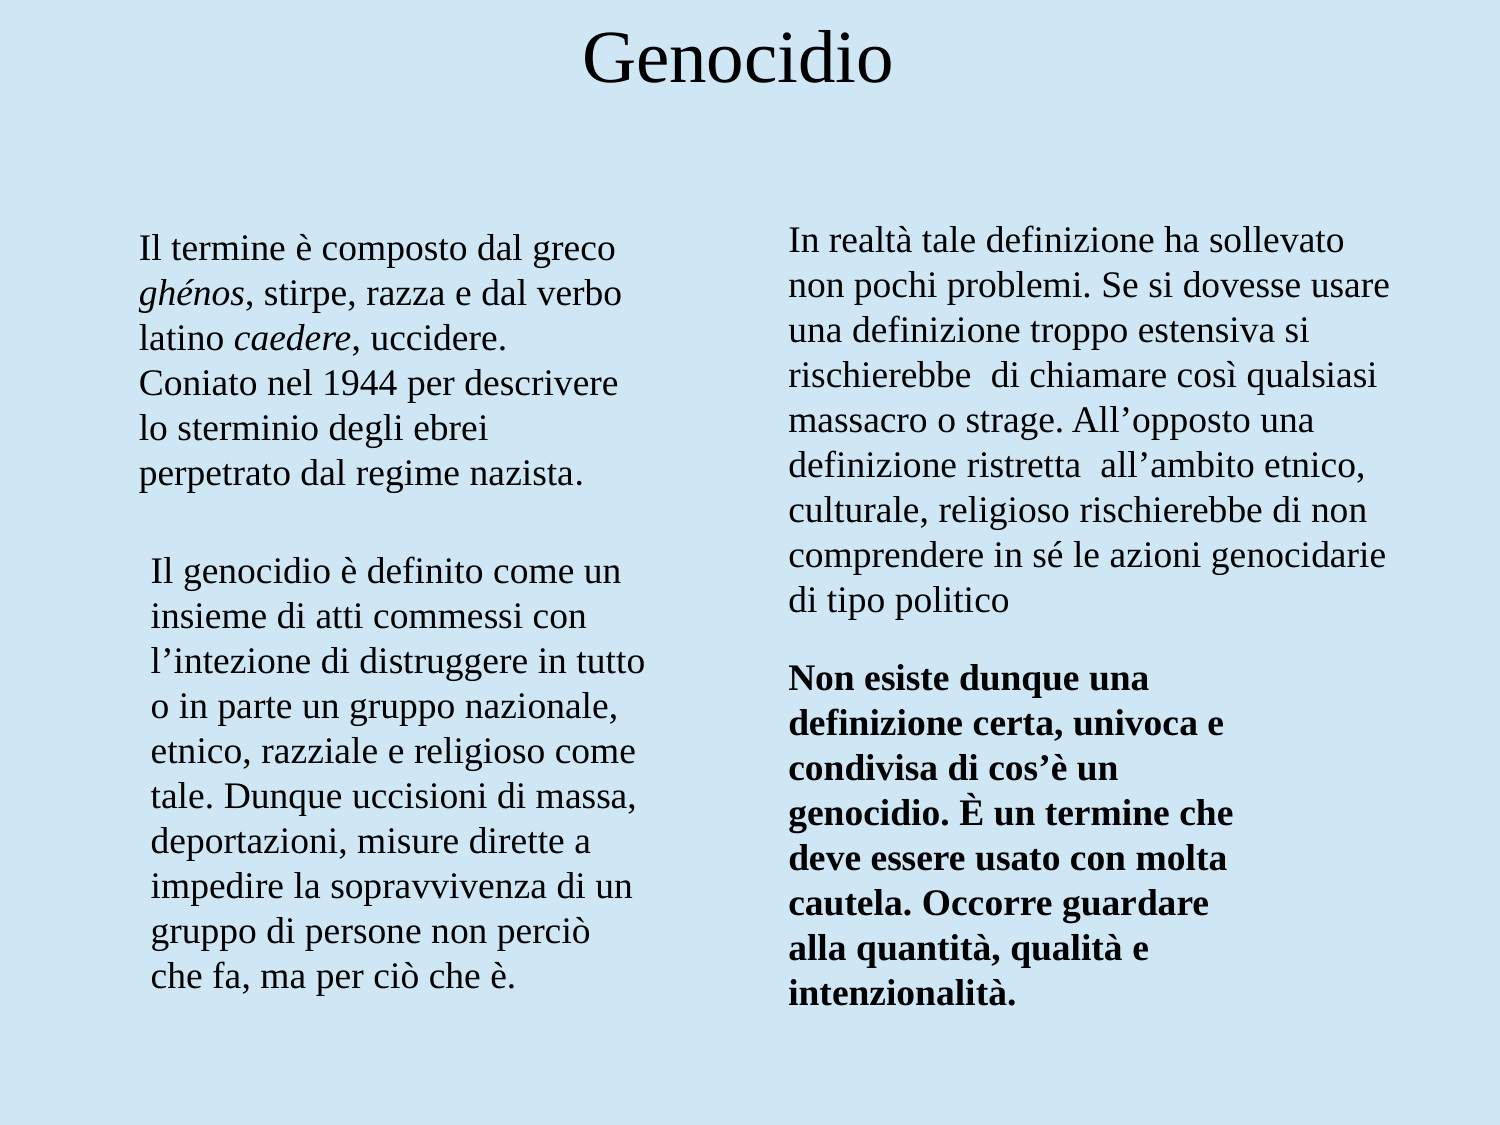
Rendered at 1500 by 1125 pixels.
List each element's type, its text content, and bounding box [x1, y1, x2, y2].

text_box Non esiste dunque una definizione certa, univoca e condivisa di cos’è un genocidio. È un termine che deve essere usato con molta cautela. Occorre guardare alla quantità, qualità e intenzionalità. [773, 645, 1258, 1020]
text_box Il termine è composto dal greco ghénos, stirpe, razza e dal verbo latino caedere, uccidere. Coniato nel 1944 per descrivere lo sterminio degli ebrei perpetrato dal regime nazista. [123, 215, 650, 501]
text_box Il genocidio è definito come un insieme di atti commessi con l’intezione di distruggere in tutto o in parte un gruppo nazionale, etnico, razziale e religioso come tale. Dunque uccisioni di massa, deportazioni, misure dirette a impedire la sopravvivenza di un gruppo di persone non perciò che fa, ma per ciò che è. [135, 538, 668, 1004]
text_box Genocidio [360, 0, 1117, 105]
text_box In realtà tale definizione ha sollevato non pochi problemi. Se si dovesse usare una definizione troppo estensiva si rischierebbe di chiamare così qualsiasi massacro o strage. All’opposto una definizione ristretta all’ambito etnico, culturale, religioso rischierebbe di non comprendere in sé le azioni genocidarie di tipo politico [773, 208, 1412, 628]
